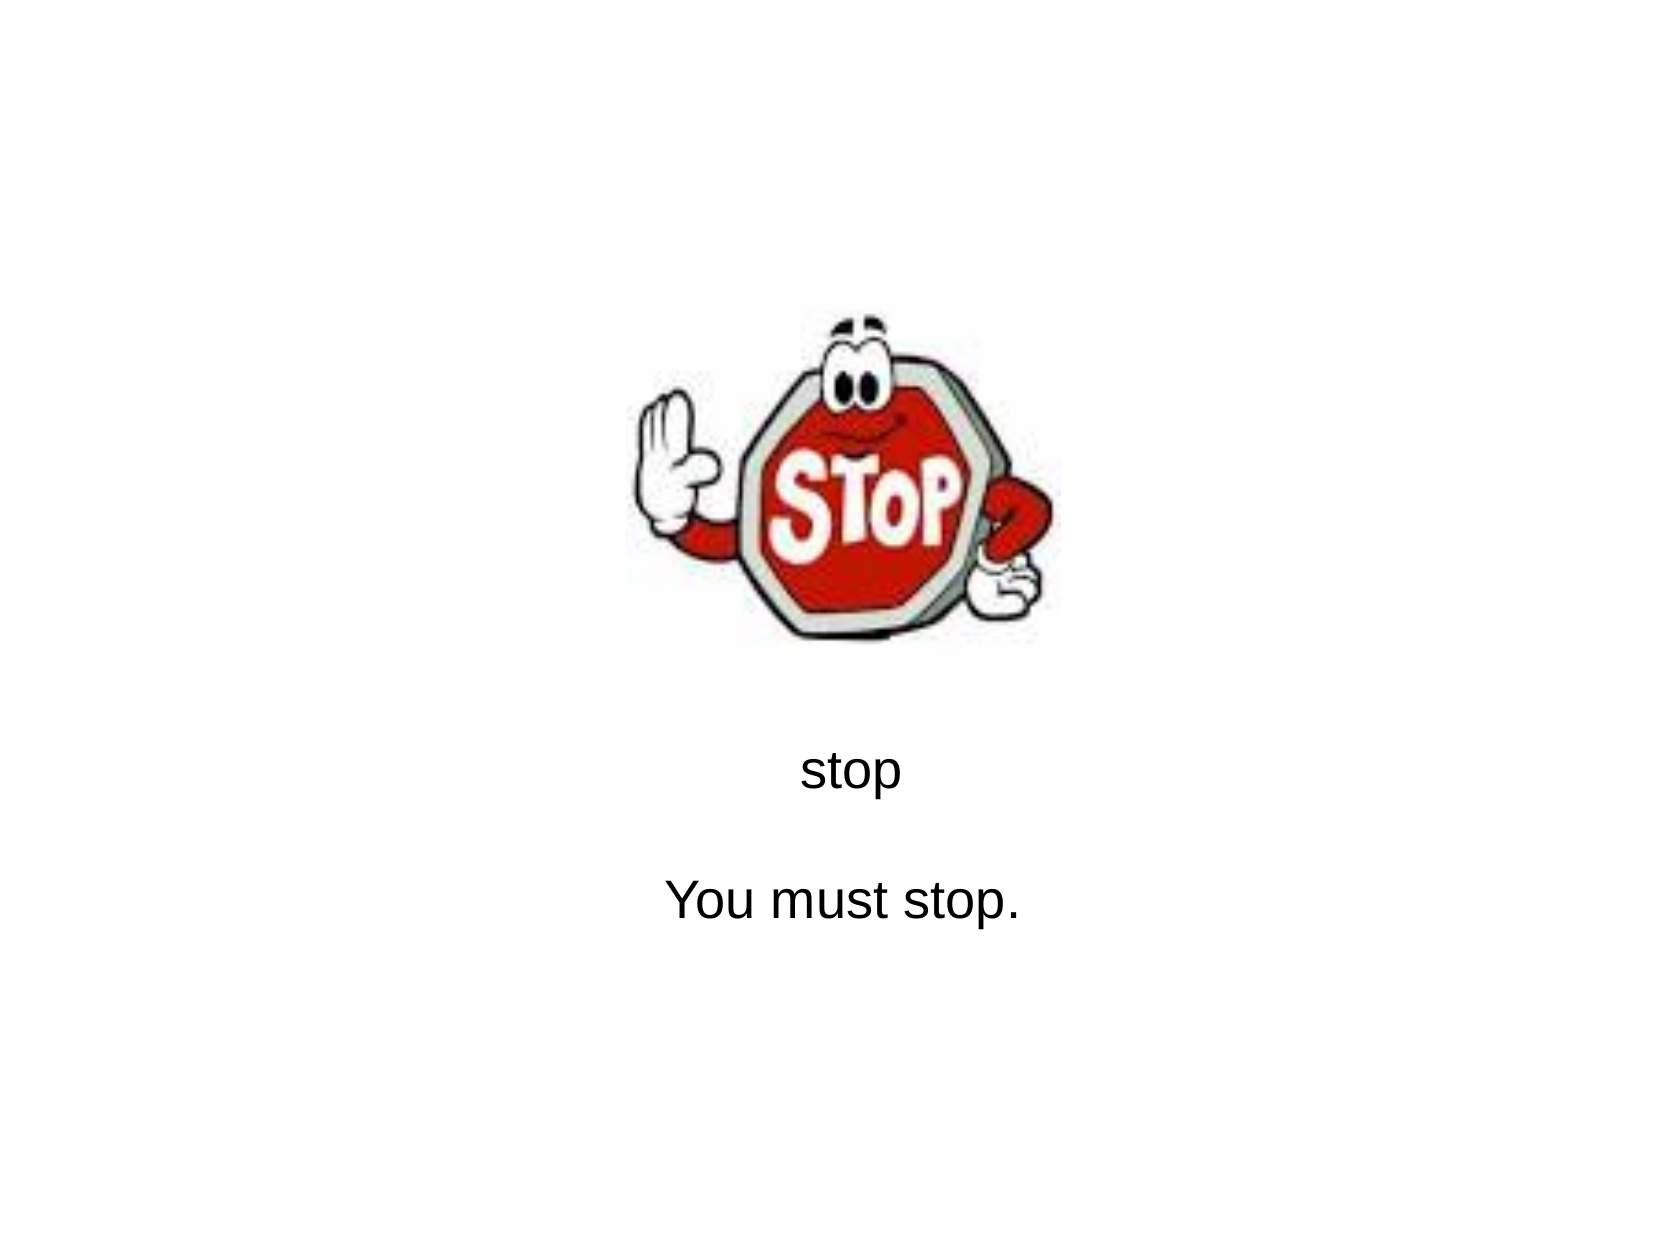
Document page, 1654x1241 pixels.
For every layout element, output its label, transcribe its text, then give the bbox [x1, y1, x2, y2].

picture [626, 282, 1061, 679]
text_box stop [785, 732, 918, 808]
text_box You must stop. [649, 862, 1036, 938]
